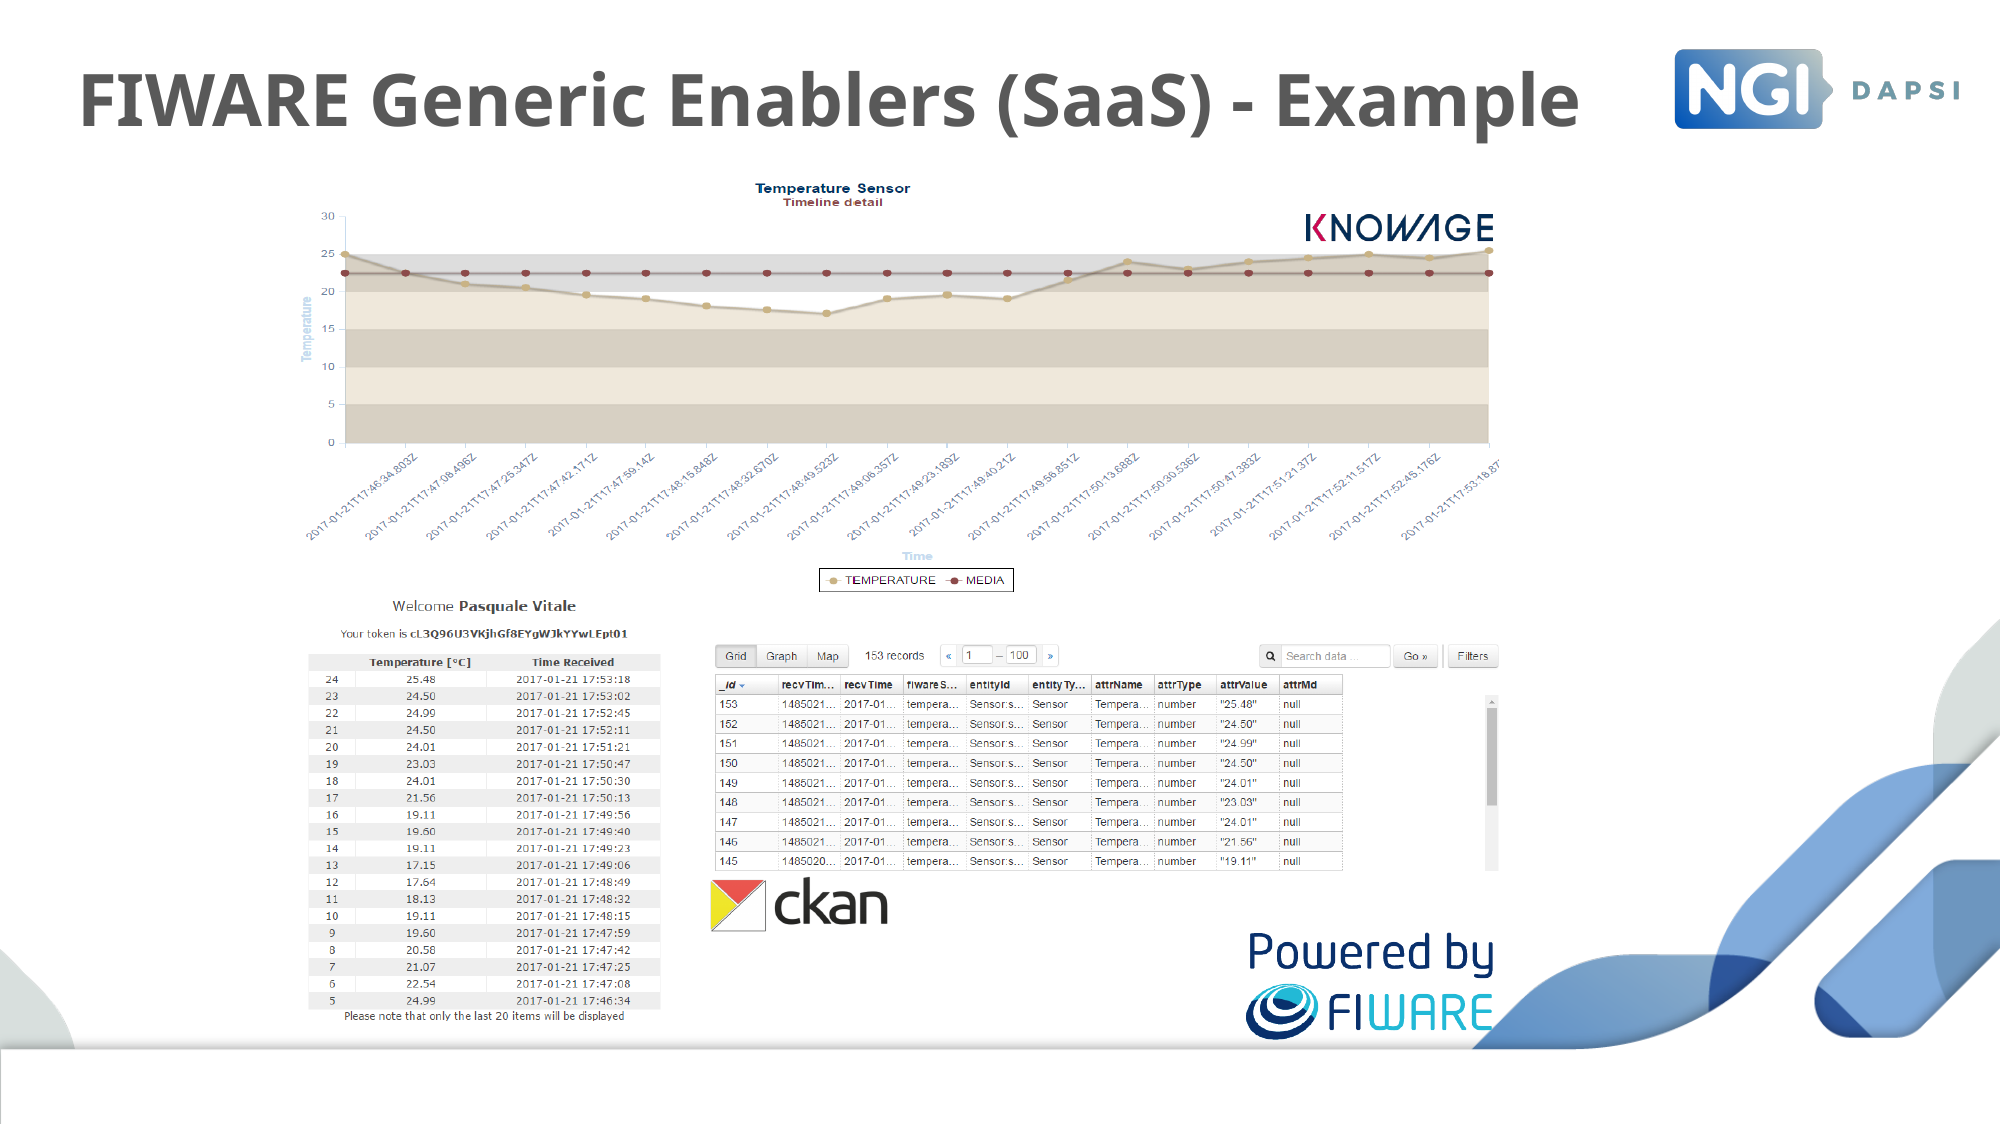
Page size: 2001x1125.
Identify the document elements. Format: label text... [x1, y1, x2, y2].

picture [1670, 44, 1972, 134]
list FIWARE Generic Enablers (SaaS) - Example [62, 46, 1638, 214]
picture [0, 180, 2000, 1124]
